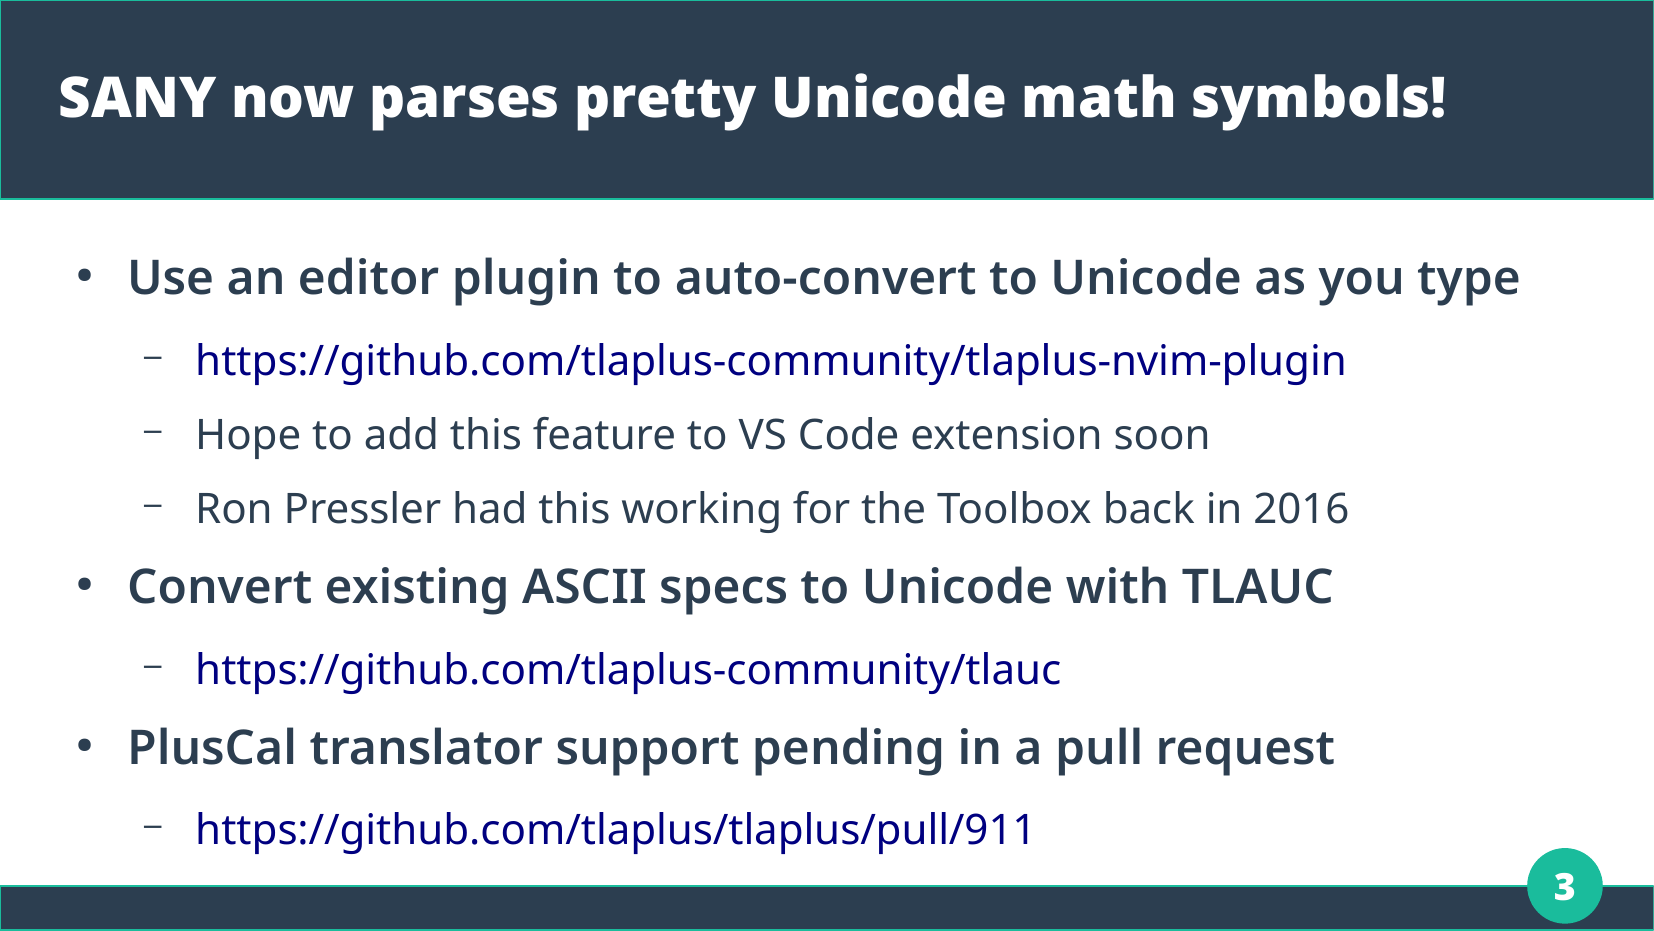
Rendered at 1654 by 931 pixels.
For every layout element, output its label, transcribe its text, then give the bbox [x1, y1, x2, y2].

list Use an editor plugin to auto-convert to Unicode as you type https://github.com/tlaplus-community/tlaplus-nvim-plugin Hope to add this feature to VS Code extension soon Ron Pressler had this working for the Toolbox back in 2016 Convert existing ASCII specs to Unicode with TLAUC https://github.com/tlaplus-community/tlauc PlusCal translator support pending in a pull request https://github.com/tlaplus/tlaplus/pull/911 [59, 243, 1595, 864]
title SANY now parses pretty Unicode math symbols! [59, 37, 1595, 155]
